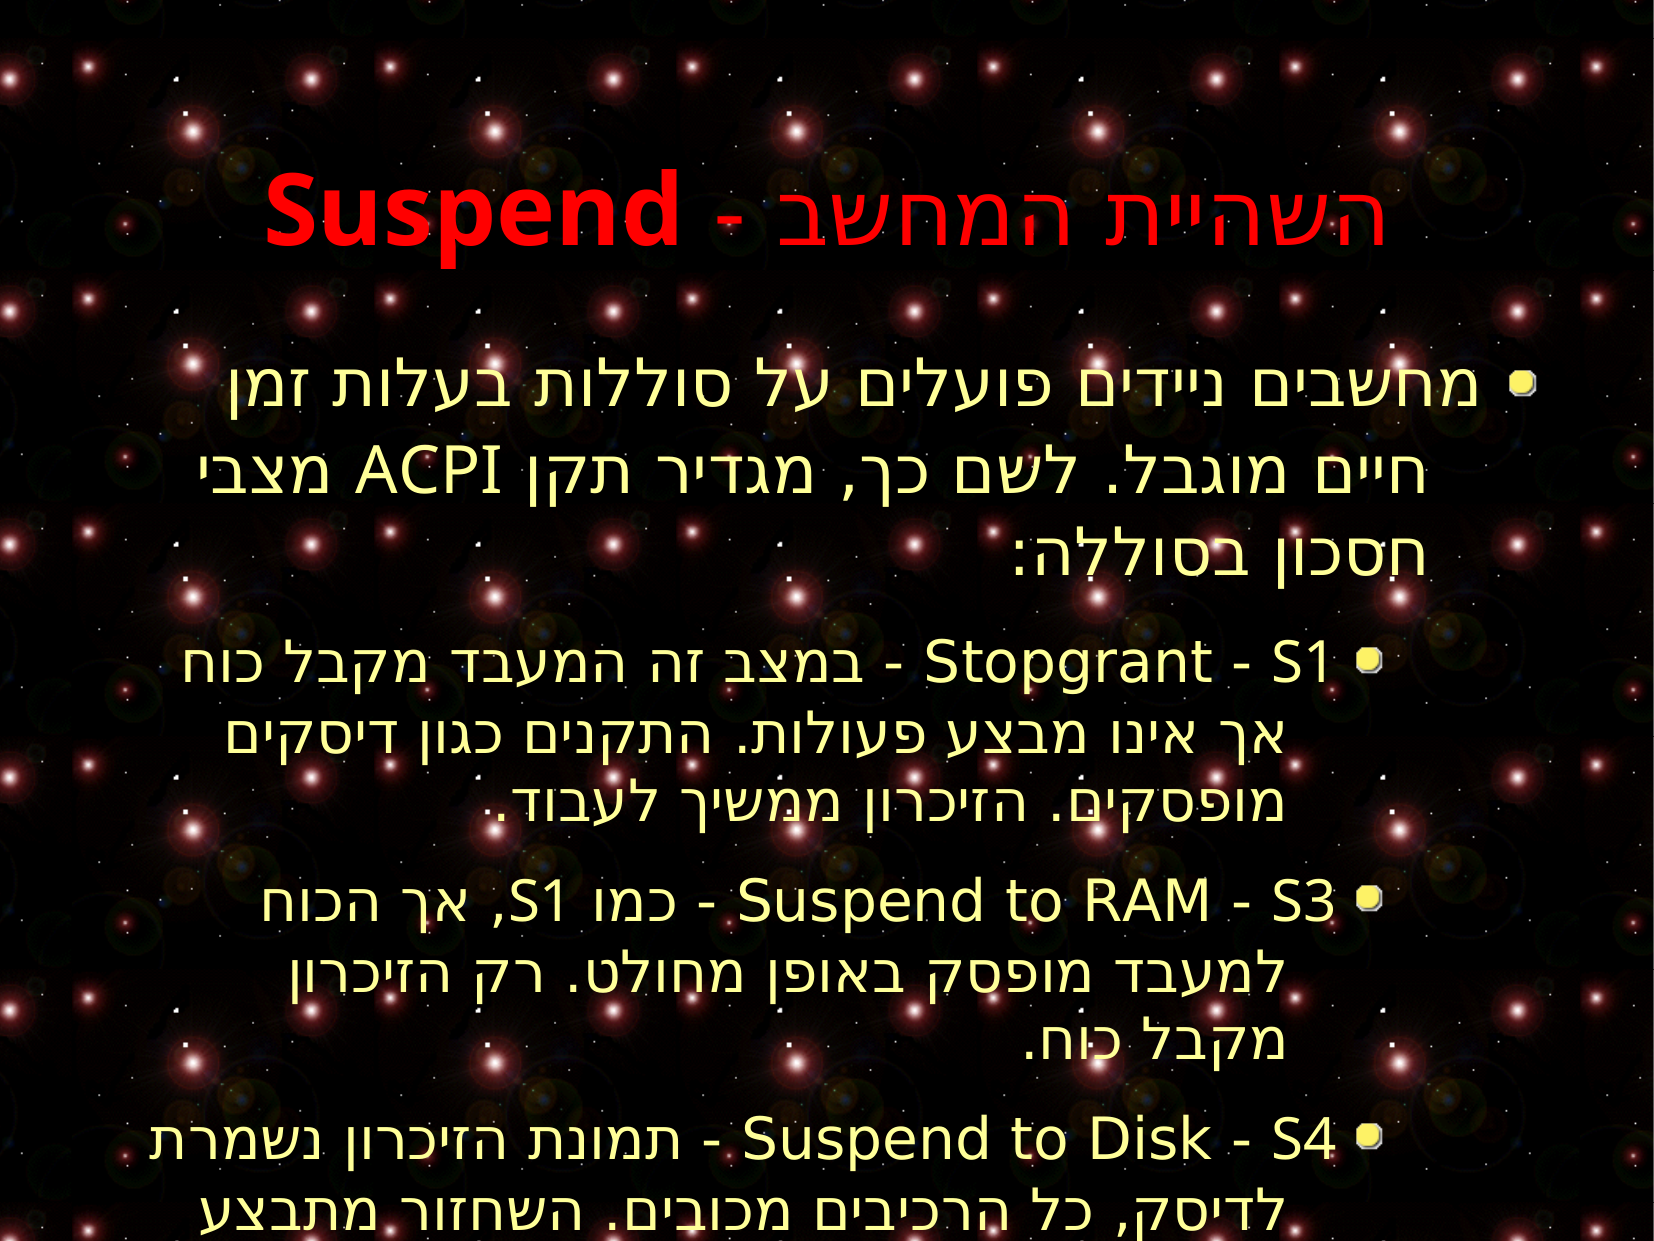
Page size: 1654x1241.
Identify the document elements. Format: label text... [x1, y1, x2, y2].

list מחשבים ניידים פועלים על סוללות בעלות זמן חיים מוגבל. לשם כך, מגדיר תקן ACPI מצבי חסכון בסוללה: S1‏ - Stopgrant - במצב זה המעבד מקבל כוח אך אינו מבצע פעולות. התקנים כגון דיסקים מופסקים. הזיכרון ממשיך לעבוד. S3 - ‏Suspend to RAM - כמו S1, אך הכוח למעבד מופסק באופן מחולט. רק הזיכרון מקבל כוח. S4 - ‏Suspend to Disk - תמונת הזיכרון נשמרת לדיסק, כל הרכיבים מכובים. השחזור מתבצע בתכנה או על ידי ה- BIOS. S5 -‏ Soft Off - הכוח מופסק לחלוטין. ייתכן ורכיבים מסויימים כמו כרטיס רשת או התקני USB מקבלים כח כדי לאפשר אתחול על ידי קלט המתקבל מהם. [121, 344, 1573, 1202]
title השהיית המחשב - Suspend [121, 102, 1534, 311]
picture [0, 0, 1654, 1241]
